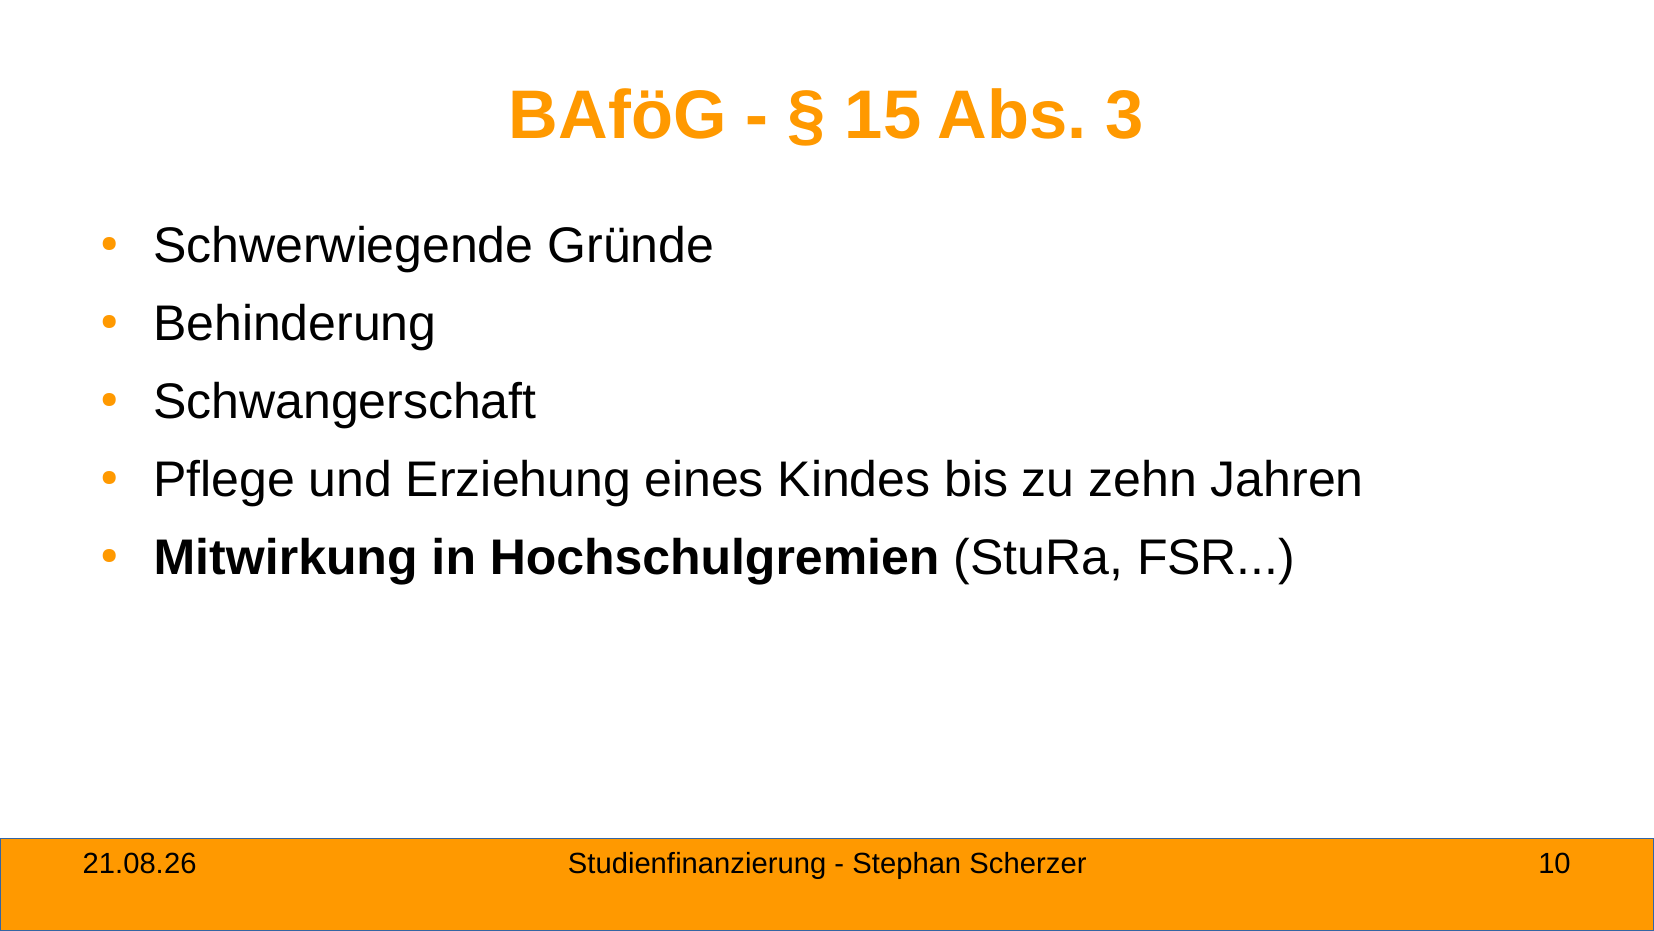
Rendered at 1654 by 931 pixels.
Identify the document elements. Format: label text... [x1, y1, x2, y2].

list Schwerwiegende Gründe Behinderung Schwangerschaft Pflege und Erziehung eines Kindes bis zu zehn Jahren Mitwirkung in Hochschulgremien (StuRa, FSR...) [82, 217, 1571, 758]
title BAföG - § 15 Abs. 3 [82, 37, 1571, 193]
